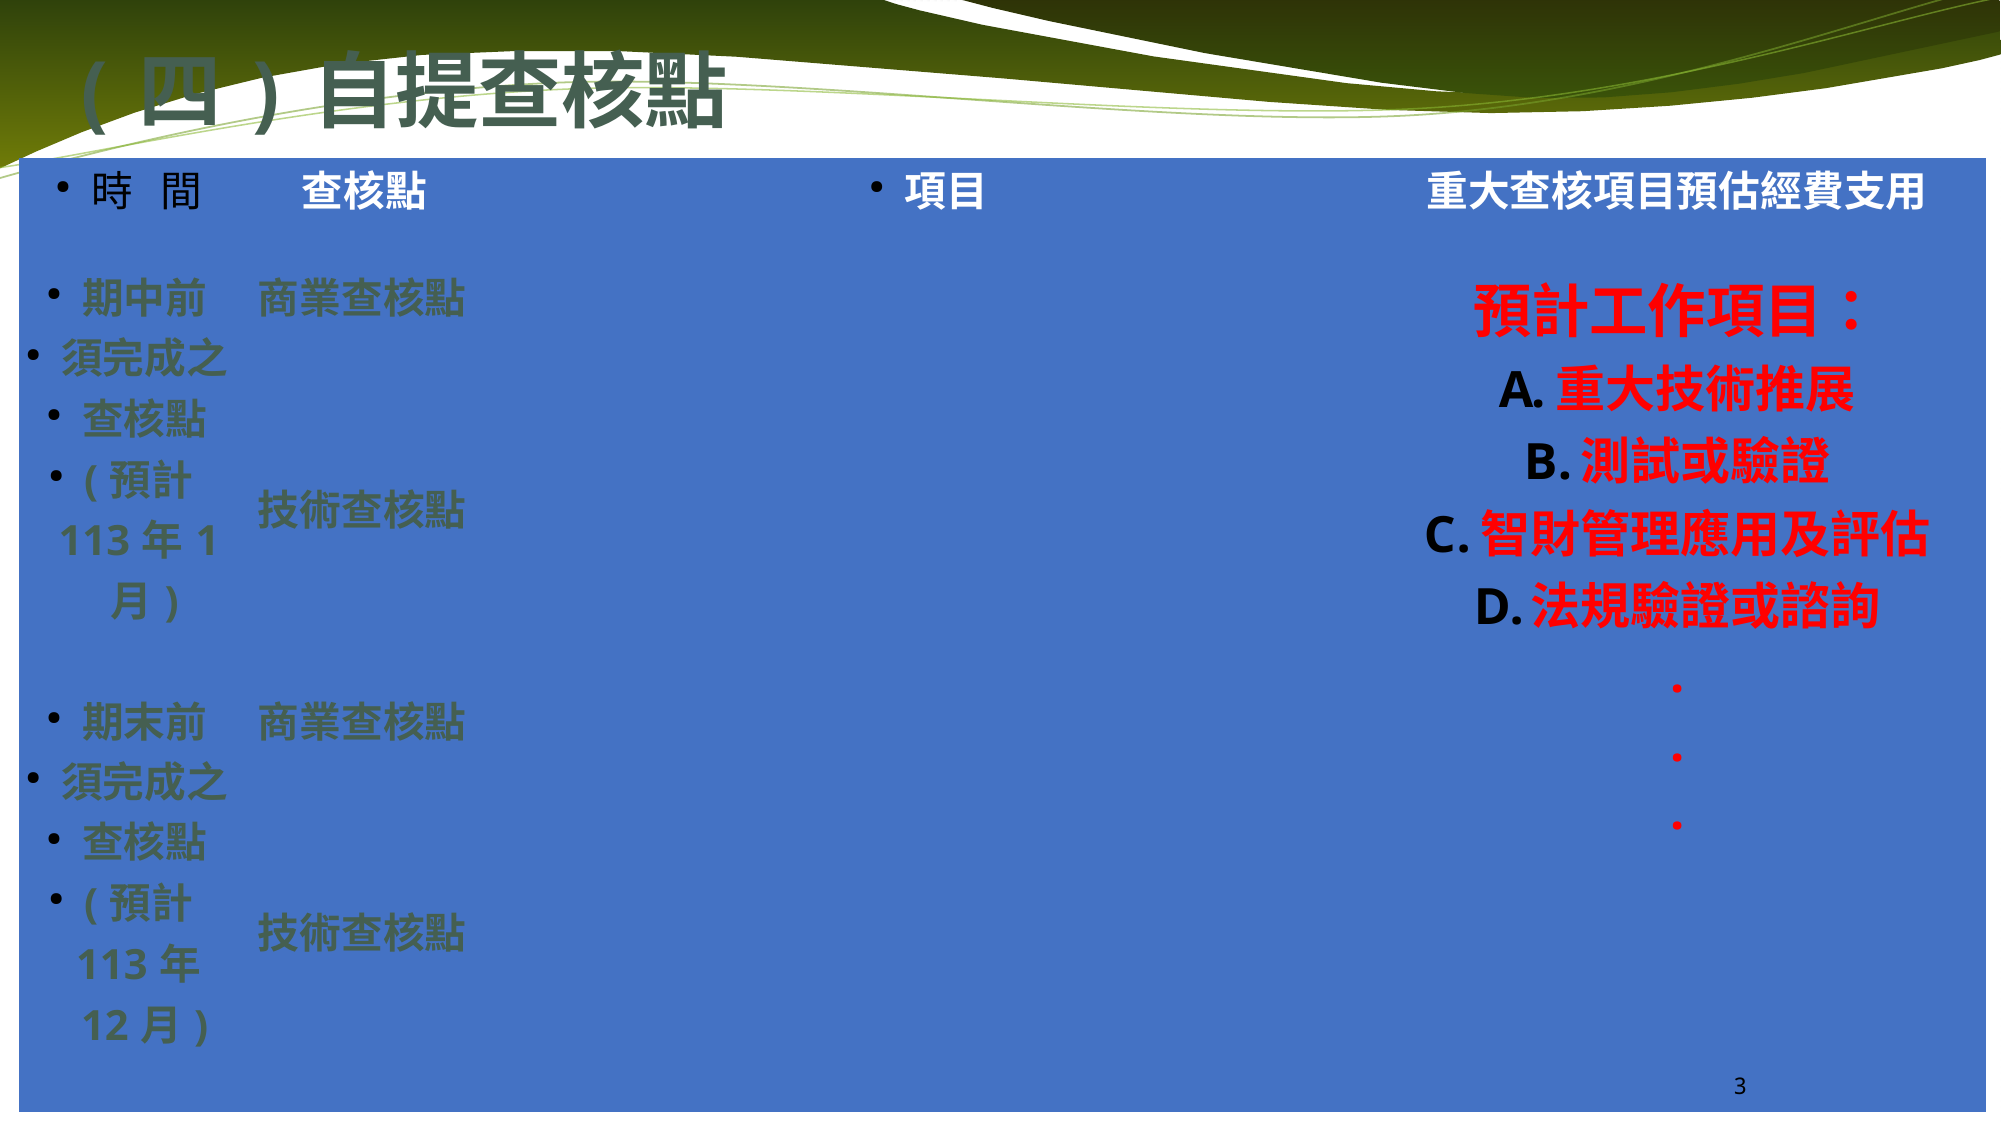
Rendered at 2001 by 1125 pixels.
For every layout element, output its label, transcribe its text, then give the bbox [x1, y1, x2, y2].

table_cell [490, 477, 1368, 583]
table_cell [490, 265, 1368, 371]
table_cell 商業查核點 [238, 689, 490, 900]
table_cell [490, 1006, 1368, 1112]
table_header 項目 [490, 158, 1368, 265]
table_cell [490, 689, 1368, 794]
table_header 時 間 [19, 158, 238, 265]
table_cell 技術查核點 [238, 477, 490, 689]
table_cell [490, 371, 1368, 477]
title (四)自提查核點 [68, 22, 1869, 139]
table_cell 預計工作項目： 重大技術推展 測試或驗證 智財管理應用及評估 法規驗證或諮詢 . . . [1368, 265, 1986, 1112]
table_cell [490, 583, 1368, 689]
table_cell 商業查核點 [238, 265, 490, 477]
table_header 查核點 [238, 158, 490, 265]
table_header 重大查核項目預估經費支用 [1368, 158, 1986, 265]
text_box [1733, 1042, 1900, 1103]
table_cell 期中前 須完成之 查核點 (預計113年1月) [19, 265, 238, 689]
table_cell [490, 900, 1368, 1006]
table_cell 期末前 須完成之 查核點 (預計113年12月) [19, 689, 238, 1112]
table_cell 技術查核點 [238, 900, 490, 1112]
table_cell [490, 794, 1368, 900]
